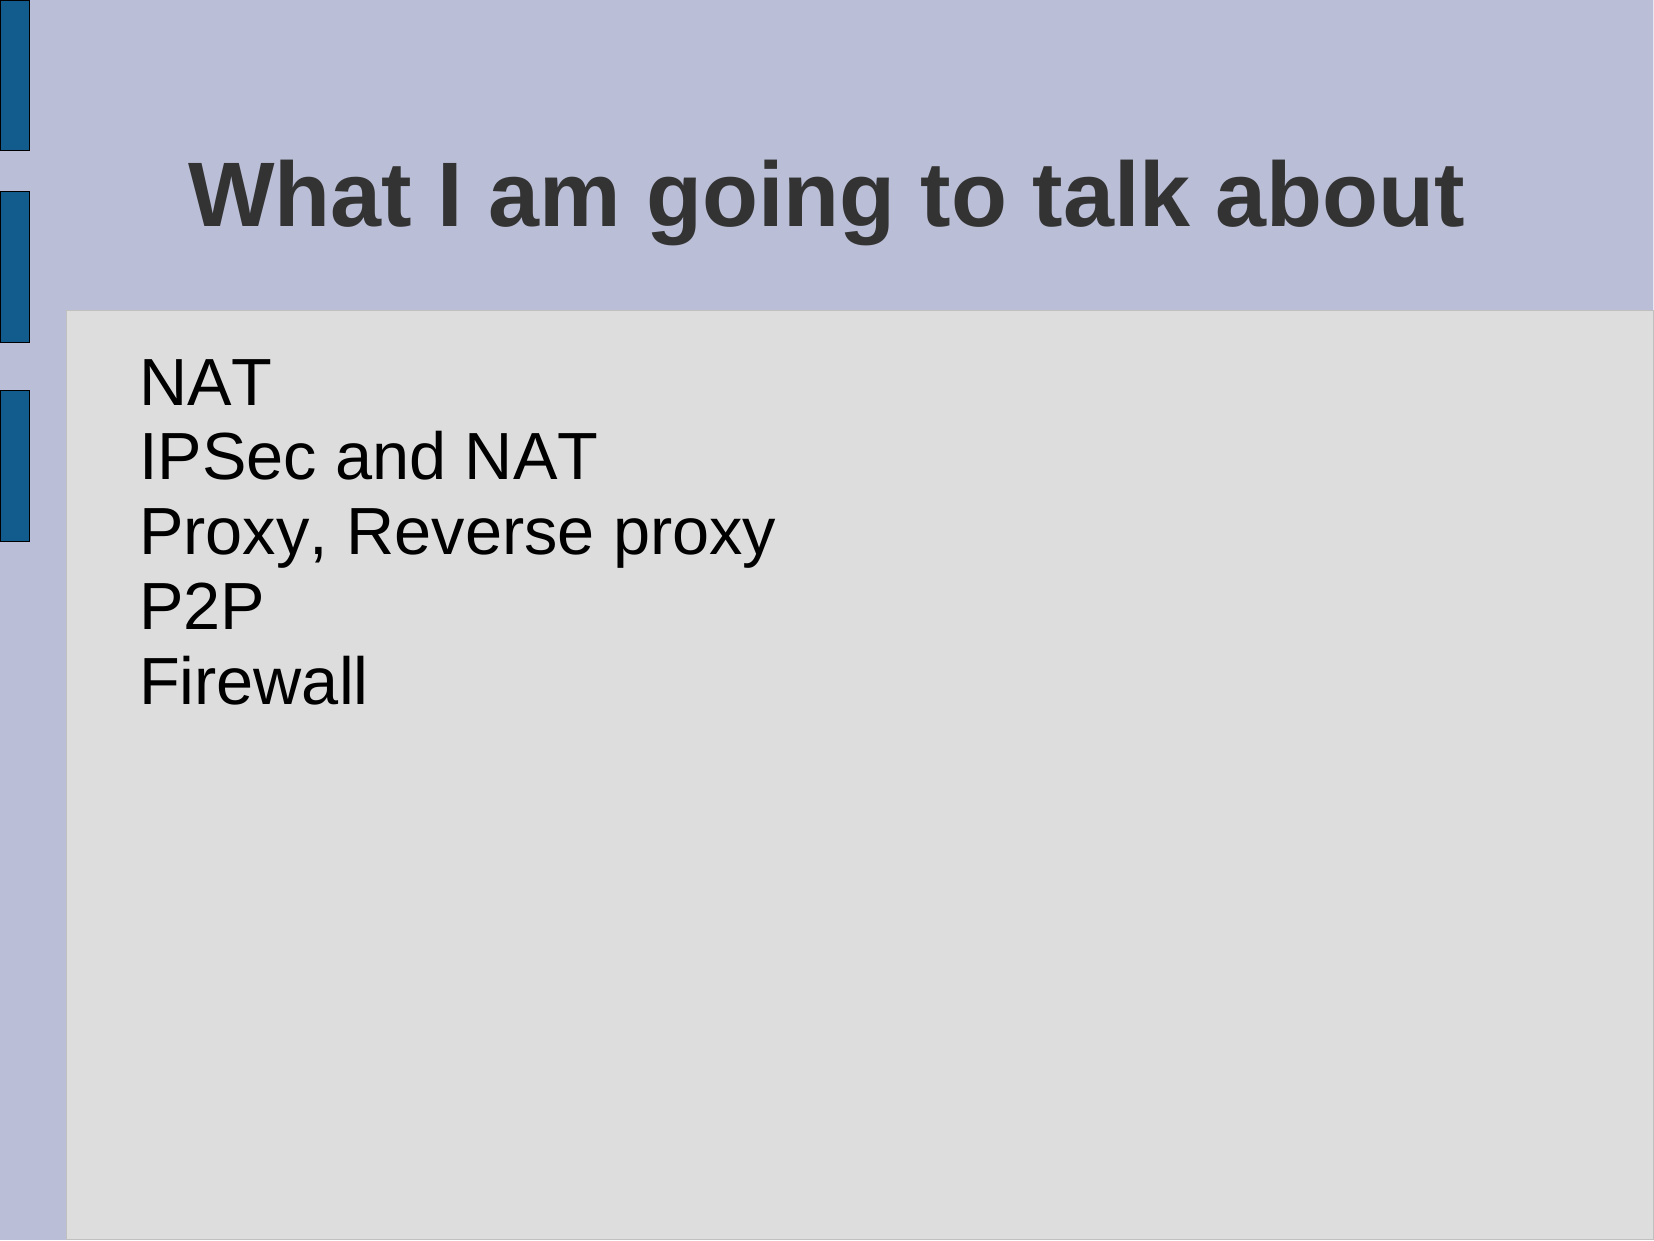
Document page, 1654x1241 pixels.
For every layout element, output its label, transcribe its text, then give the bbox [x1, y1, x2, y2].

title What I am going to talk about [0, 91, 1654, 299]
list NAT IPSec and NAT Proxy, Reverse proxy P2P Firewall [121, 344, 1534, 1126]
